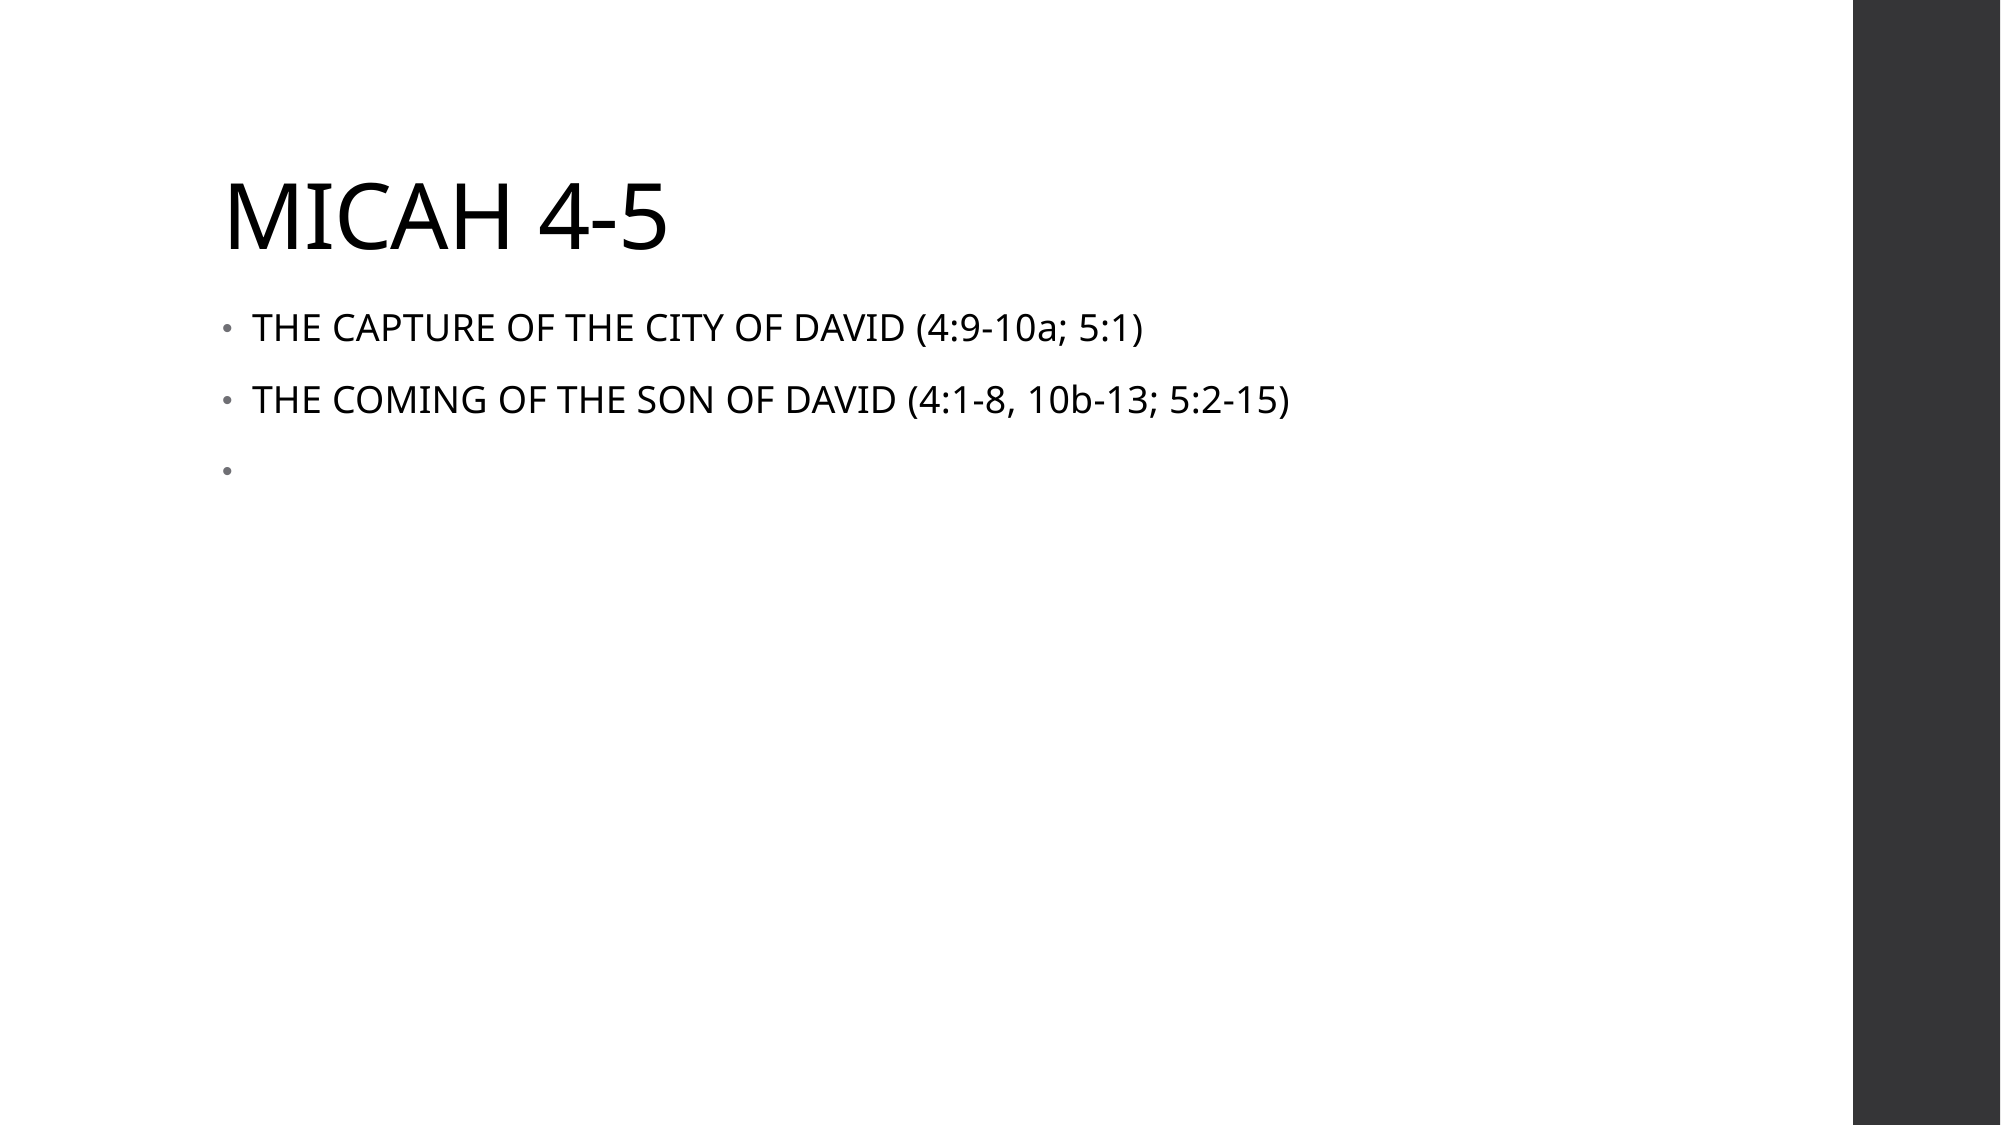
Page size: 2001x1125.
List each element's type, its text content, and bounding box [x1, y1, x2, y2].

list THE CAPTURE OF THE CITY OF DAVID (4:9-10a; 5:1) THE COMING OF THE SON OF DAVID (4:1-8, 10b-13; 5:2-15) [206, 299, 1617, 1014]
title MICAH 4-5 [206, 60, 1797, 278]
